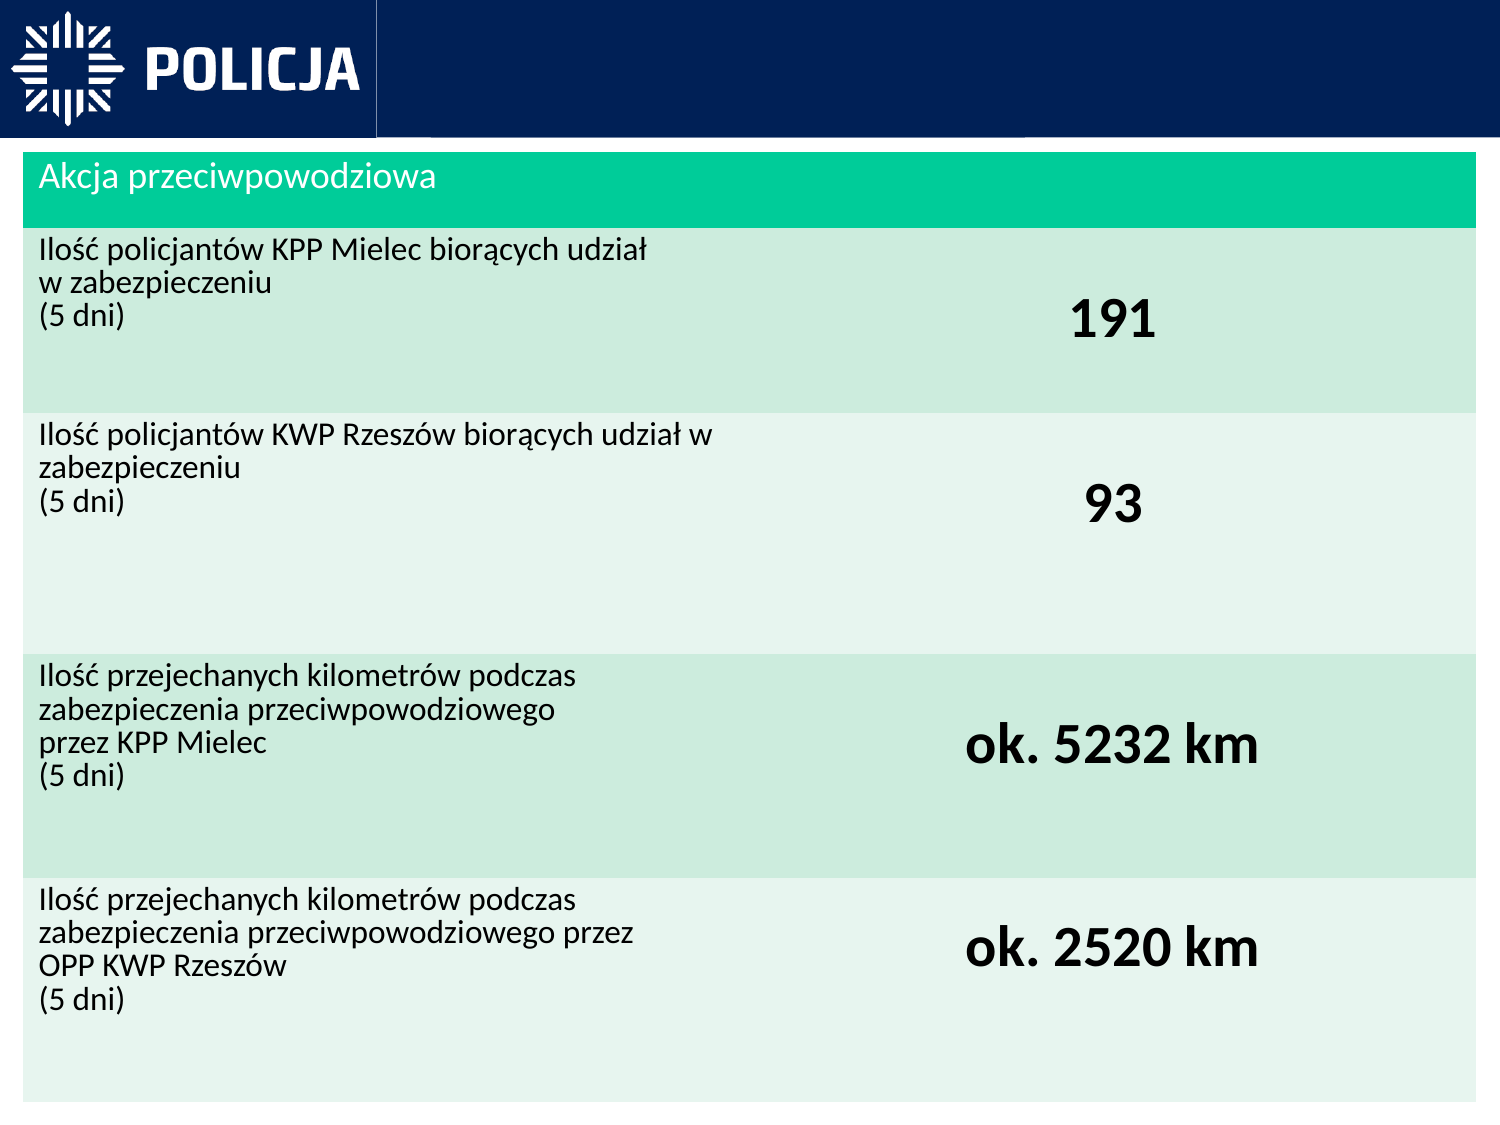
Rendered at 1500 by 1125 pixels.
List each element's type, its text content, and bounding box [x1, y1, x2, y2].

picture [0, 0, 377, 138]
table_cell ok. 2520 km [750, 878, 1476, 1102]
table_header [750, 152, 1476, 228]
table_cell 191 [750, 228, 1476, 413]
table_cell 93 [750, 413, 1476, 654]
table_cell Ilość policjantów KPP Mielec biorących udział w zabezpieczeniu (5 dni) [23, 228, 750, 413]
table_cell Ilość przejechanych kilometrów podczas zabezpieczenia przeciwpowodziowego przez OPP KWP Rzeszów (5 dni) [23, 878, 750, 1102]
table_cell ok. 5232 km [750, 654, 1476, 878]
table_cell Ilość policjantów KWP Rzeszów biorących udział w zabezpieczeniu (5 dni) [23, 413, 750, 654]
table_cell Ilość przejechanych kilometrów podczas zabezpieczenia przeciwpowodziowego przez KPP Mielec (5 dni) [23, 654, 750, 878]
table_header Akcja przeciwpowodziowa [23, 152, 750, 228]
text_box [377, 0, 1500, 138]
